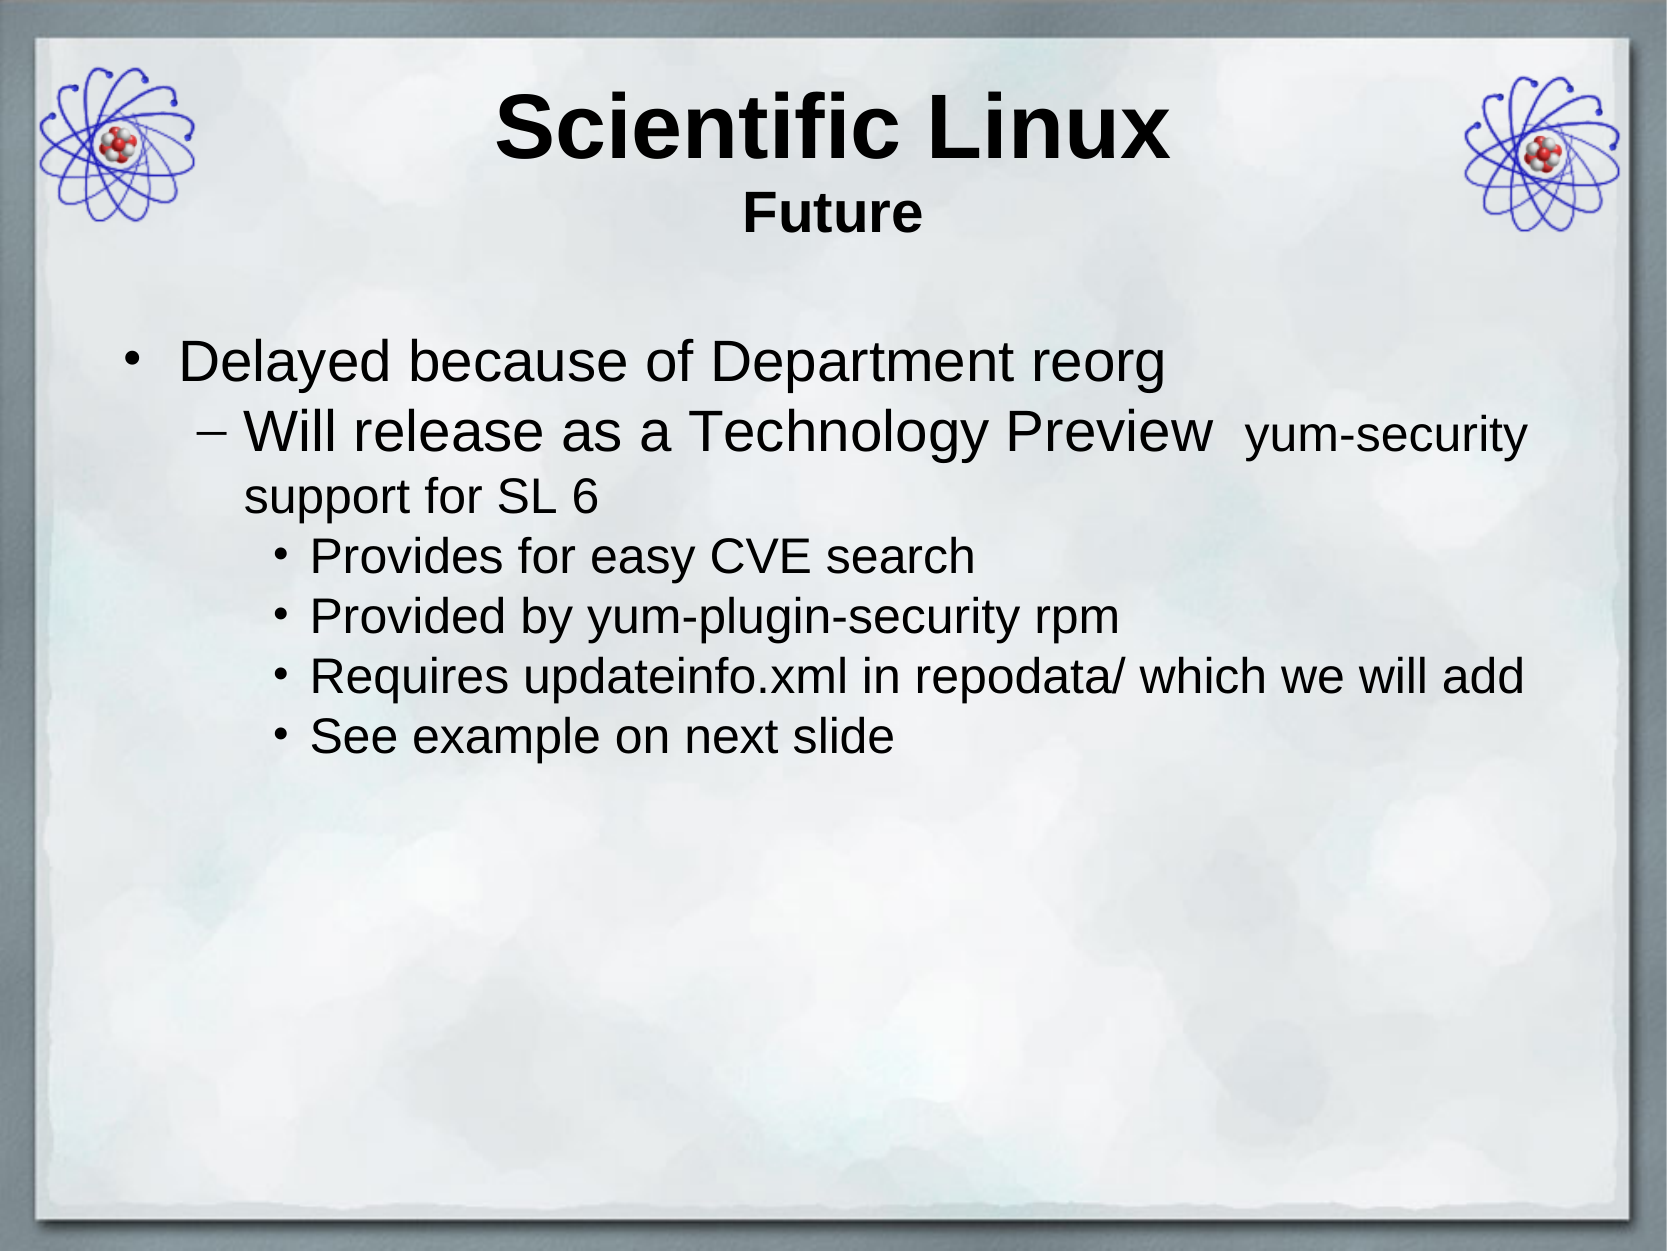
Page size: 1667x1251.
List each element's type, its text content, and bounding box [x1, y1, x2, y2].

picture [0, 0, 1667, 1251]
title Scientific Linux Future [289, 75, 1378, 246]
text_box Delayed because of Department reorg Will release as a Technology Preview yum-security support for SL 6 Provides for easy CVE search Provided by yum-plugin-security rpm Requires updateinfo.xml in repodata/ which we will add See example on next slide [107, 315, 1560, 1021]
